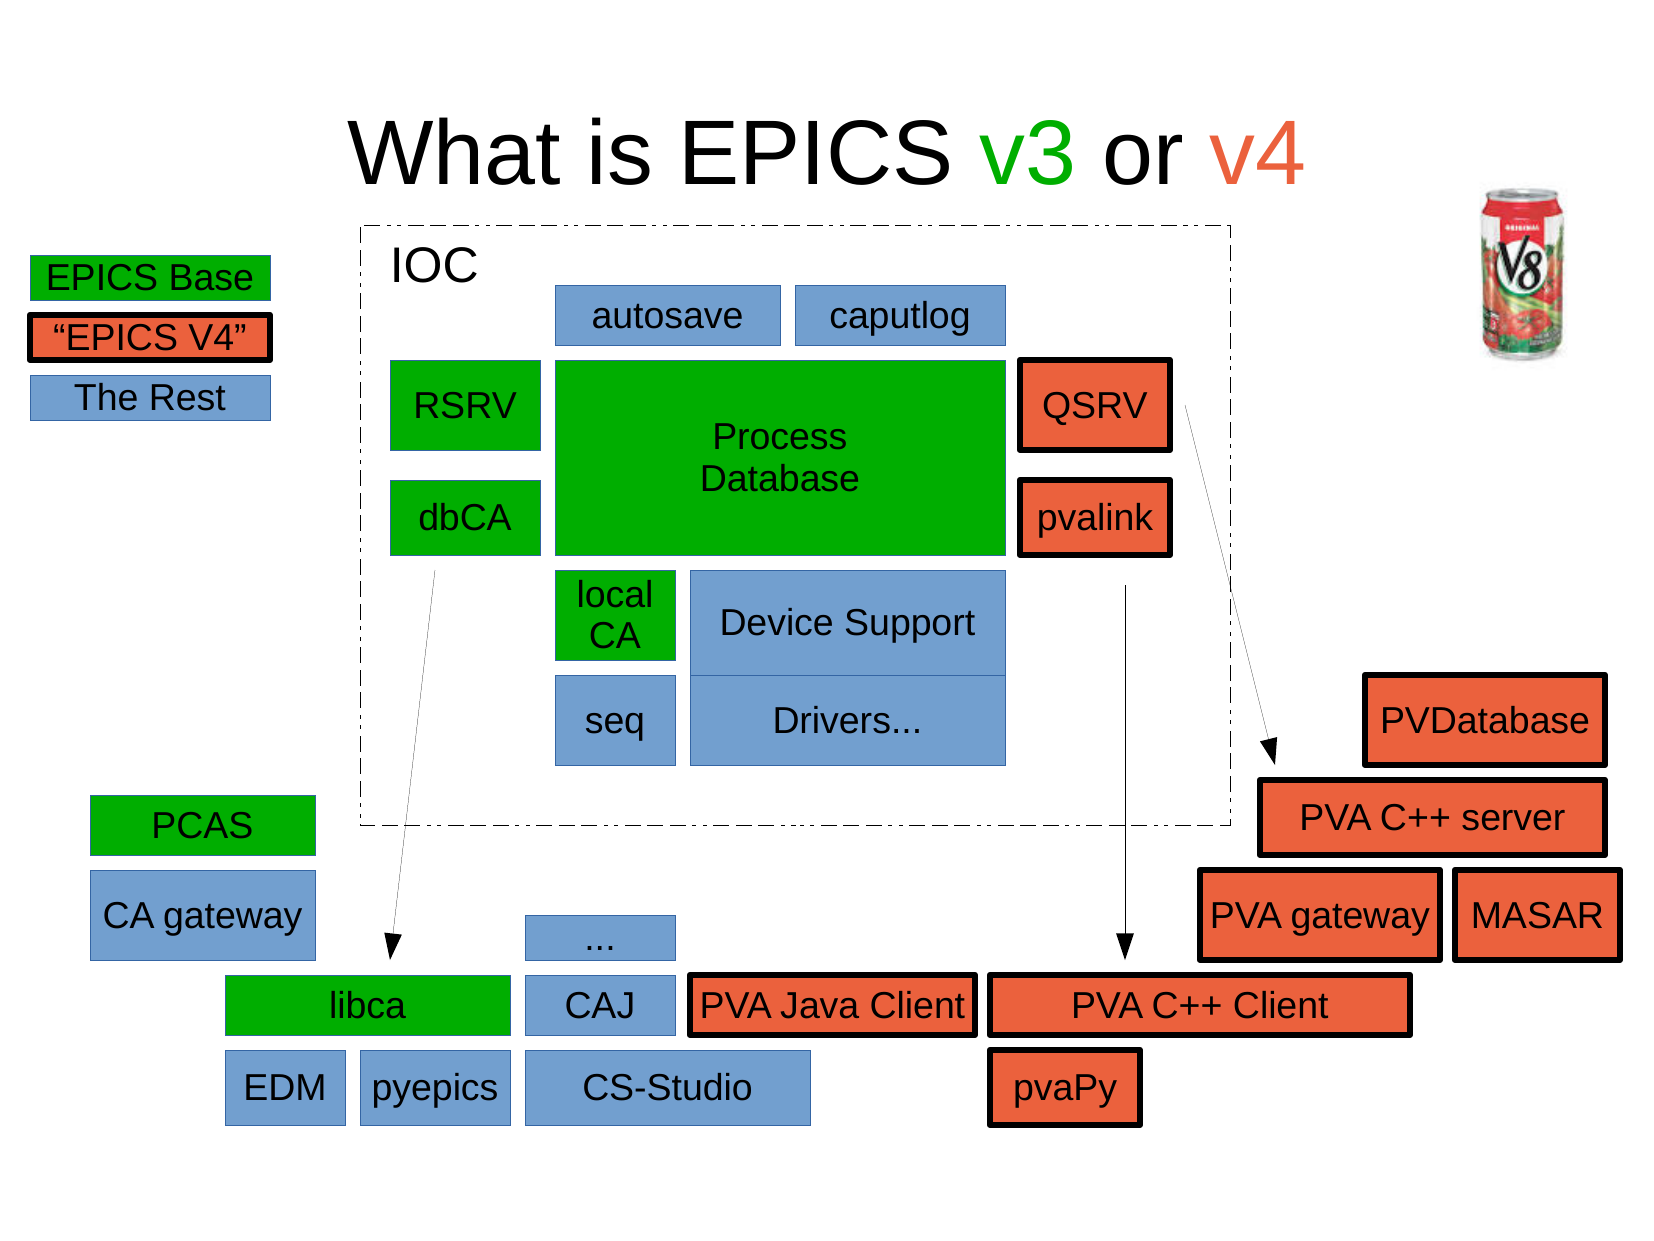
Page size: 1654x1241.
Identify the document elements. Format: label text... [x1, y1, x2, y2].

text_box caputlog [795, 285, 1006, 346]
text_box pvaPy [990, 1050, 1141, 1126]
text_box QSRV [1020, 360, 1171, 451]
text_box PVA C++ server [1260, 780, 1606, 856]
text_box EPICS Base [30, 255, 271, 301]
picture [1455, 170, 1591, 376]
text_box PCAS [90, 795, 316, 856]
text_box PVA Java Client [690, 975, 976, 1036]
text_box local CA [555, 570, 676, 661]
text_box ... [525, 915, 676, 961]
text_box RSRV [390, 360, 541, 451]
title What is EPICS v3 or v4 [82, 49, 1571, 257]
text_box PVA gateway [1200, 870, 1441, 961]
text_box PVA C++ Client [990, 975, 1411, 1036]
text_box IOC [375, 229, 496, 301]
text_box Drivers... [690, 675, 1006, 766]
text_box CAJ [525, 975, 676, 1036]
text_box Device Support [690, 570, 1006, 675]
text_box PVDatabase [1365, 675, 1606, 766]
text_box CA gateway [90, 870, 316, 961]
text_box The Rest [30, 375, 271, 421]
text_box CS-Studio [525, 1050, 811, 1126]
text_box EDM [225, 1050, 346, 1126]
text_box pvalink [1020, 480, 1171, 556]
text_box dbCA [390, 480, 541, 556]
text_box Process Database [555, 360, 1006, 556]
text_box seq [555, 675, 676, 766]
text_box MASAR [1455, 870, 1621, 961]
text_box autosave [555, 285, 781, 346]
text_box pyepics [360, 1050, 511, 1126]
text_box “EPICS V4” [30, 315, 271, 361]
text_box libca [225, 975, 511, 1036]
